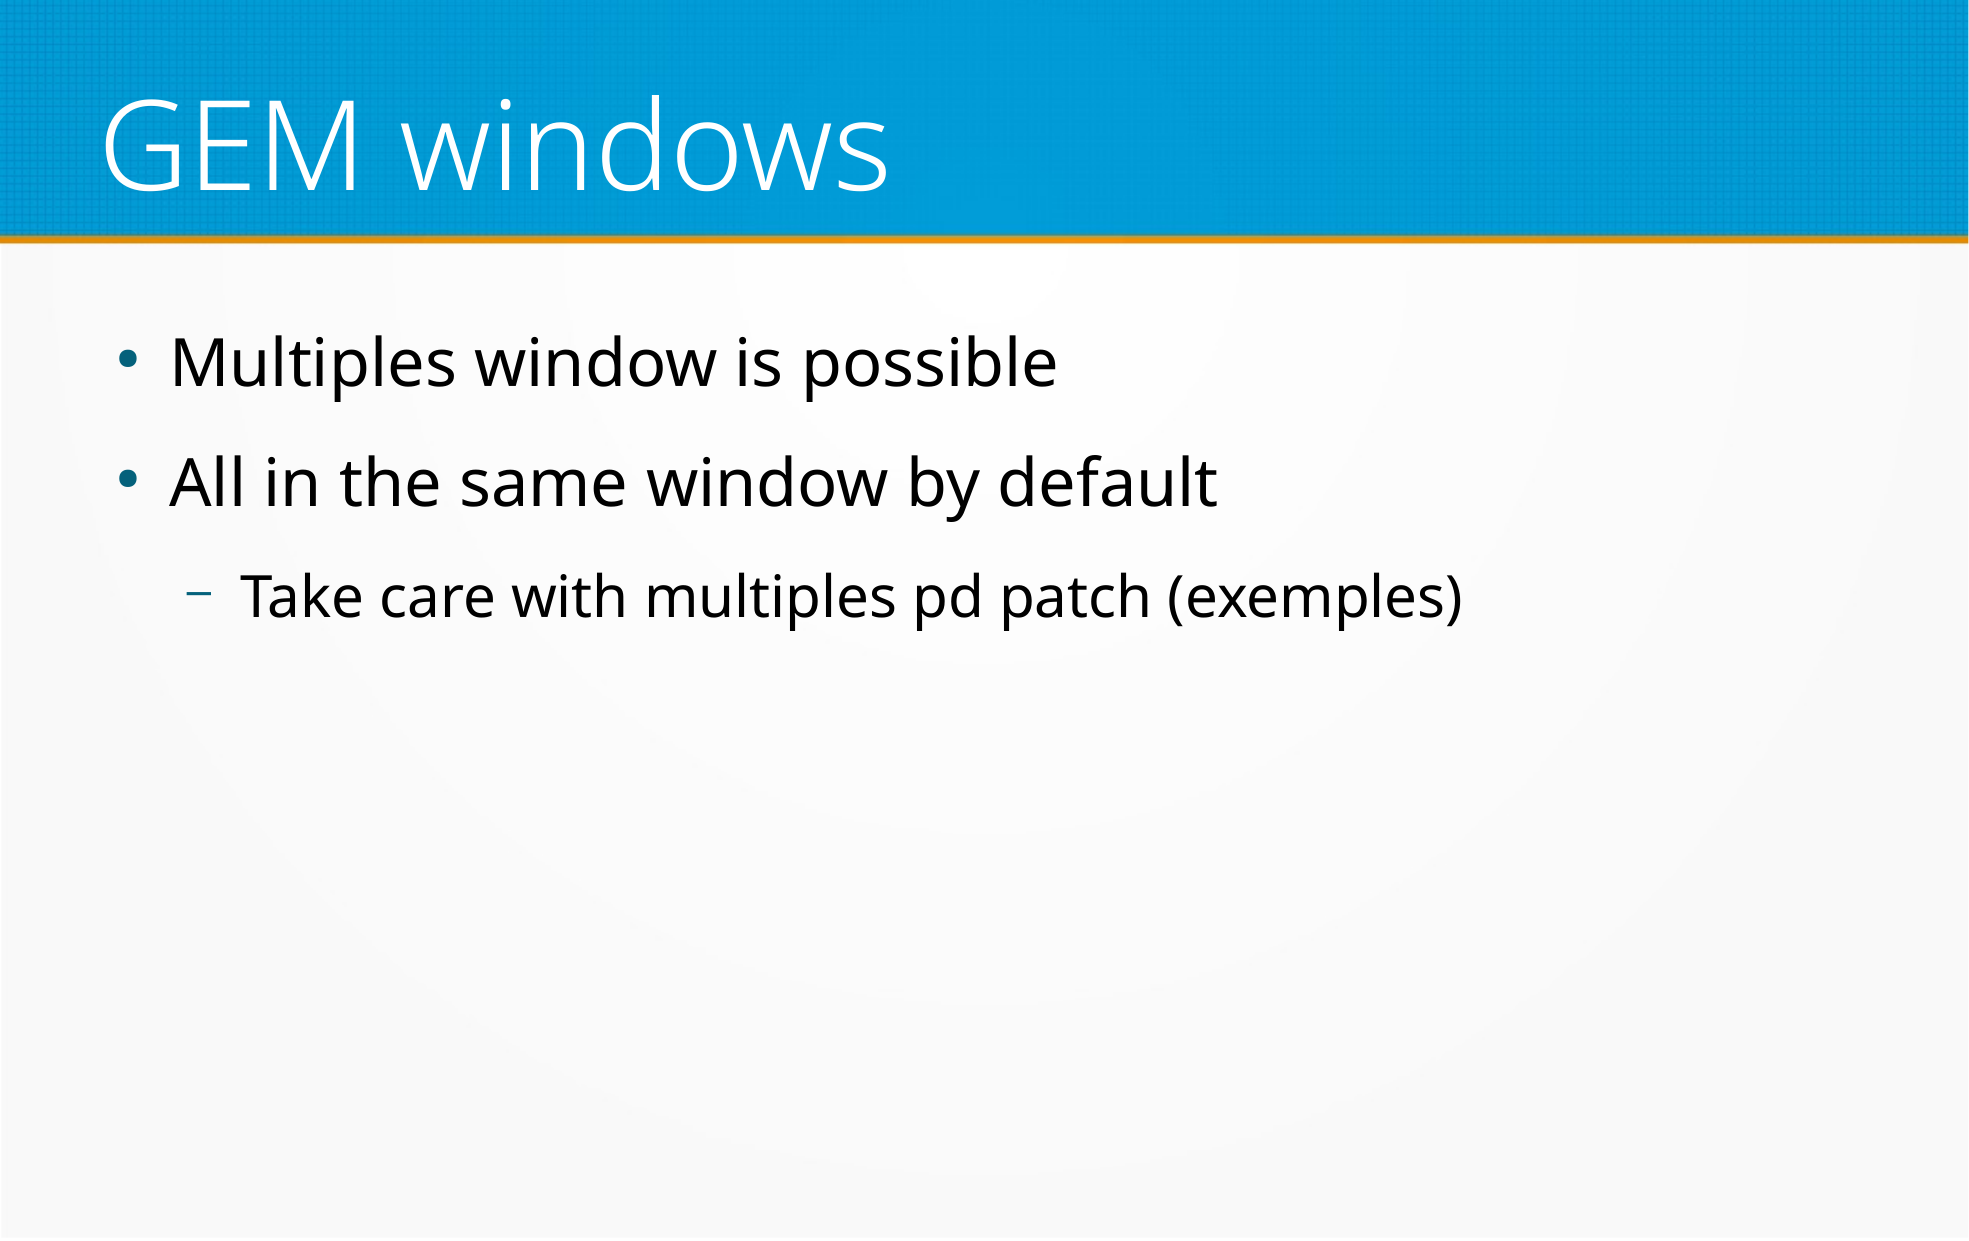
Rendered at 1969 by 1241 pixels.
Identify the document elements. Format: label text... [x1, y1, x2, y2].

picture [0, 233, 1969, 1241]
title GEM windows [98, 19, 1870, 227]
list Multiples window is possible All in the same window by default Take care with multiples pd patch (exemples) [98, 315, 1861, 1081]
